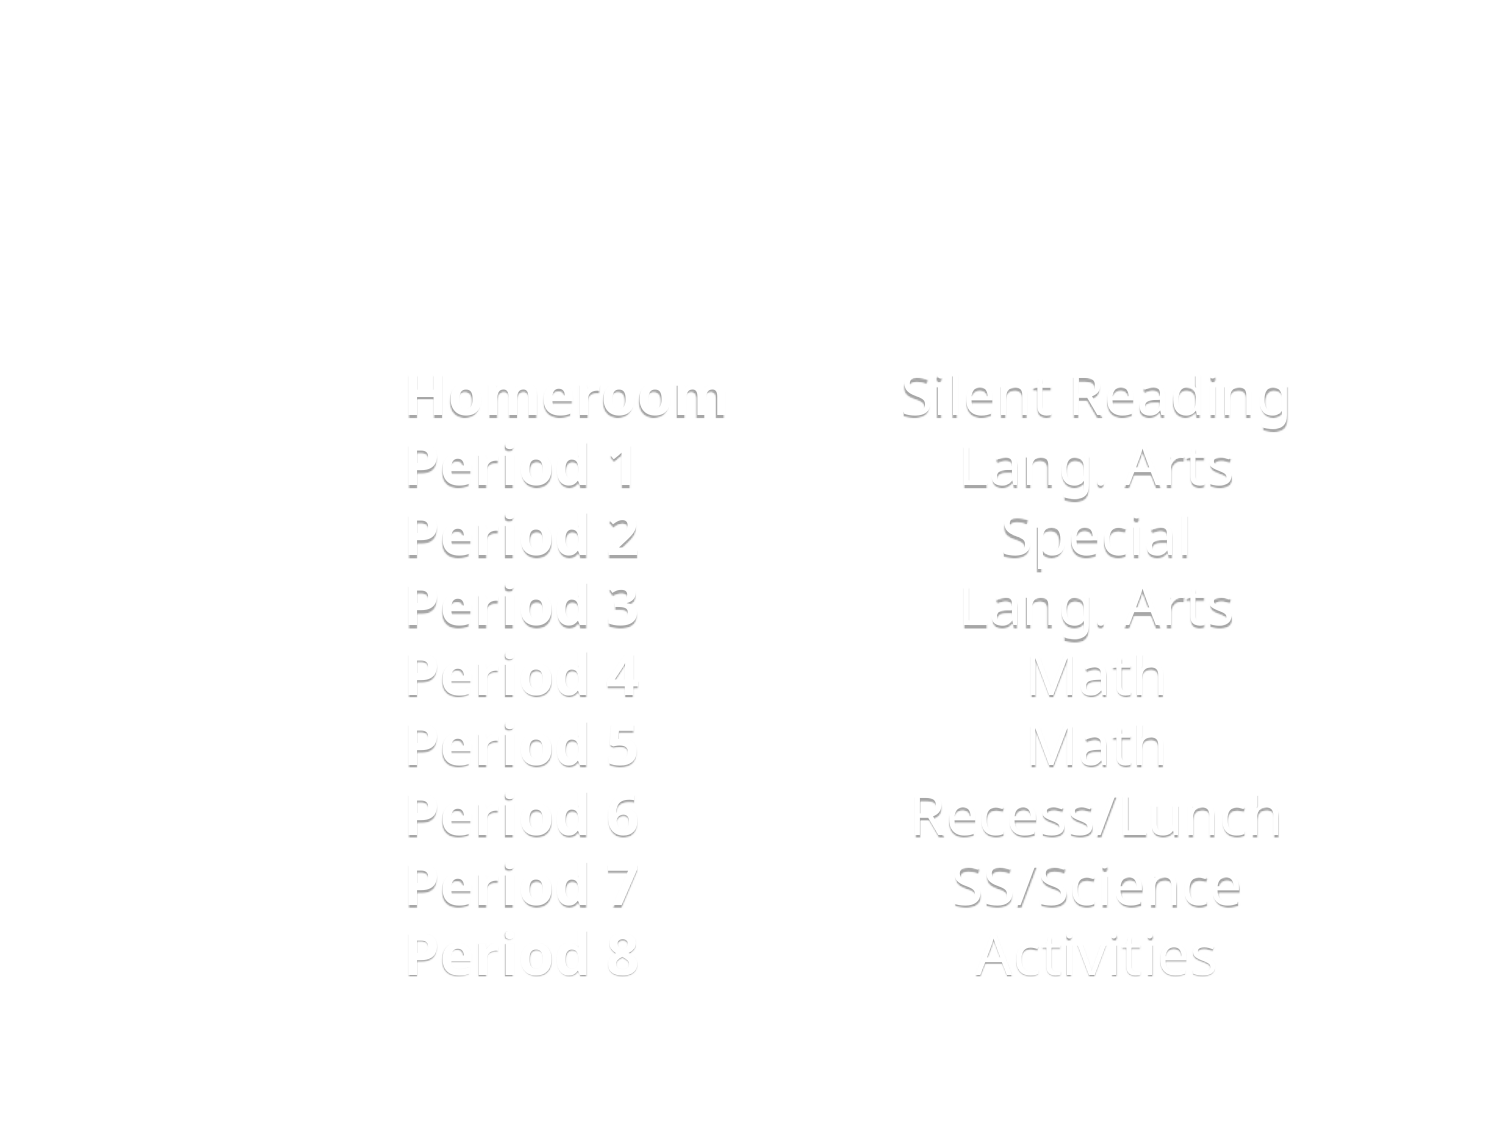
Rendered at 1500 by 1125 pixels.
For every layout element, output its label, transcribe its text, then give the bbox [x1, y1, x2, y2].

text_box Homeroom Period 1 Period 2 Period 3 Period 4 Period 5 Period 6 Period 7 Period 8 [388, 349, 836, 1001]
text_box Silent Reading Lang. Arts Special Lang. Arts Math Math Recess/Lunch SS/Science Activities [874, 349, 1320, 1001]
